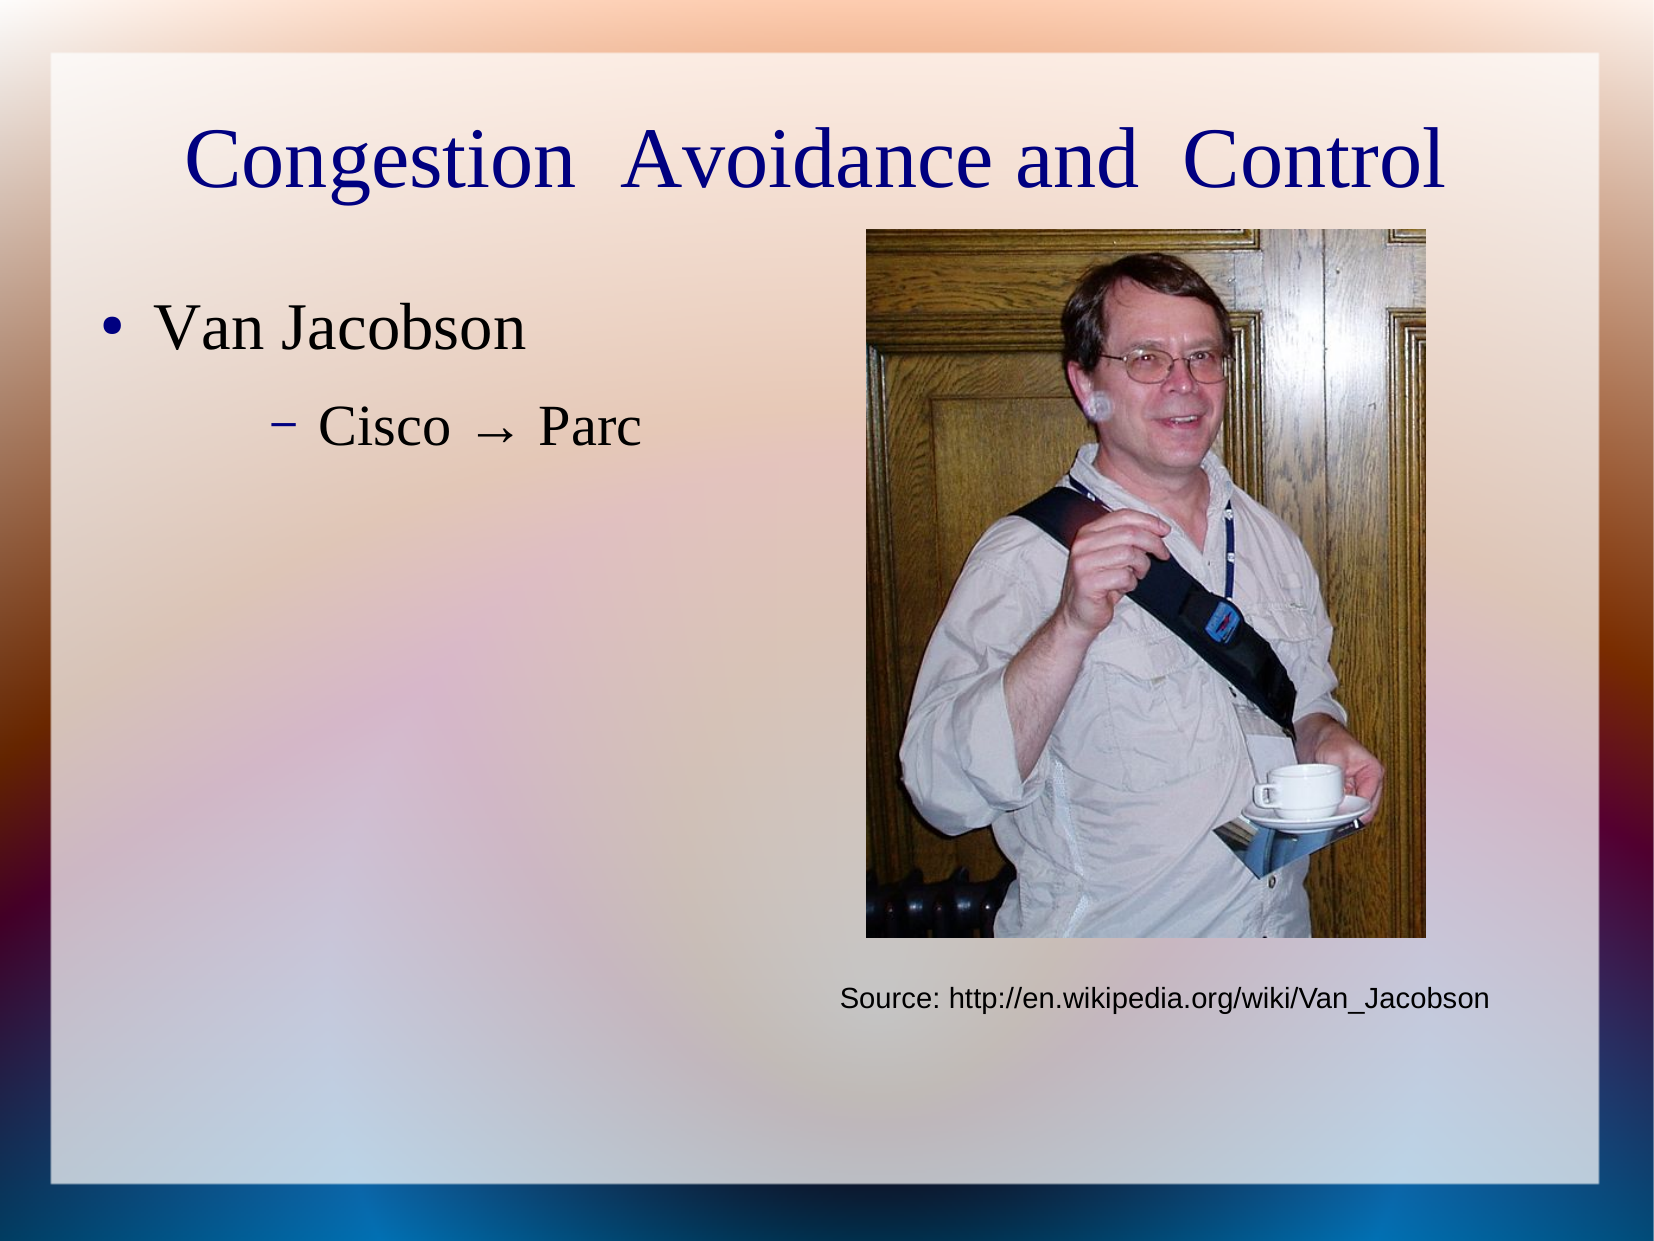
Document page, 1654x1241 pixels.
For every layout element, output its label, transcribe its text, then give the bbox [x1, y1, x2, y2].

picture [0, 0, 1654, 1241]
list Van Jacobson Cisco → Parc [82, 290, 1571, 1034]
text_box Source: http://en.wikipedia.org/wiki/Van_Jacobson [825, 975, 1545, 1032]
title Congestion Avoidance and Control [82, 55, 1571, 263]
